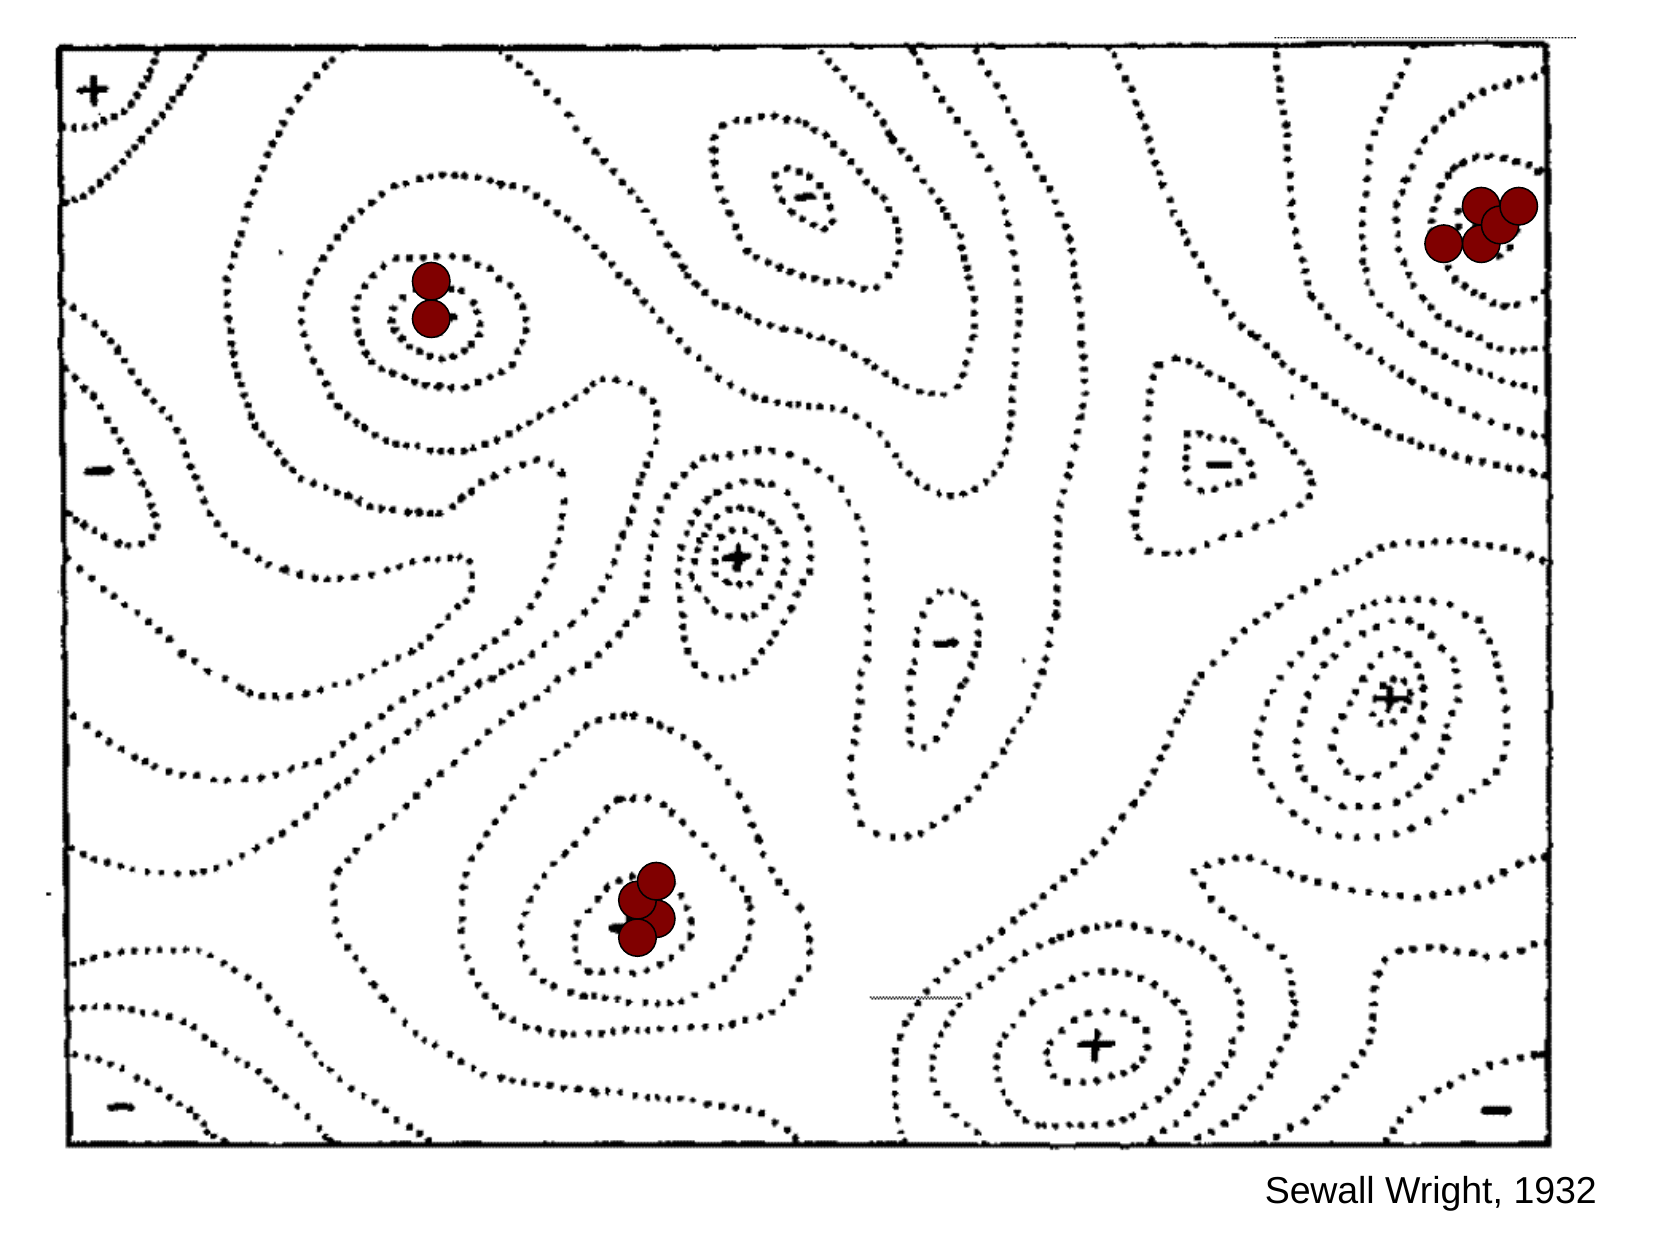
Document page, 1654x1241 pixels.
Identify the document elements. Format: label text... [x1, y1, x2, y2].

text_box Sewall Wright, 1932 [1250, 1162, 1613, 1220]
text_box [618, 862, 676, 957]
picture [37, 37, 1576, 1163]
text_box [1424, 187, 1538, 263]
text_box [412, 262, 451, 338]
